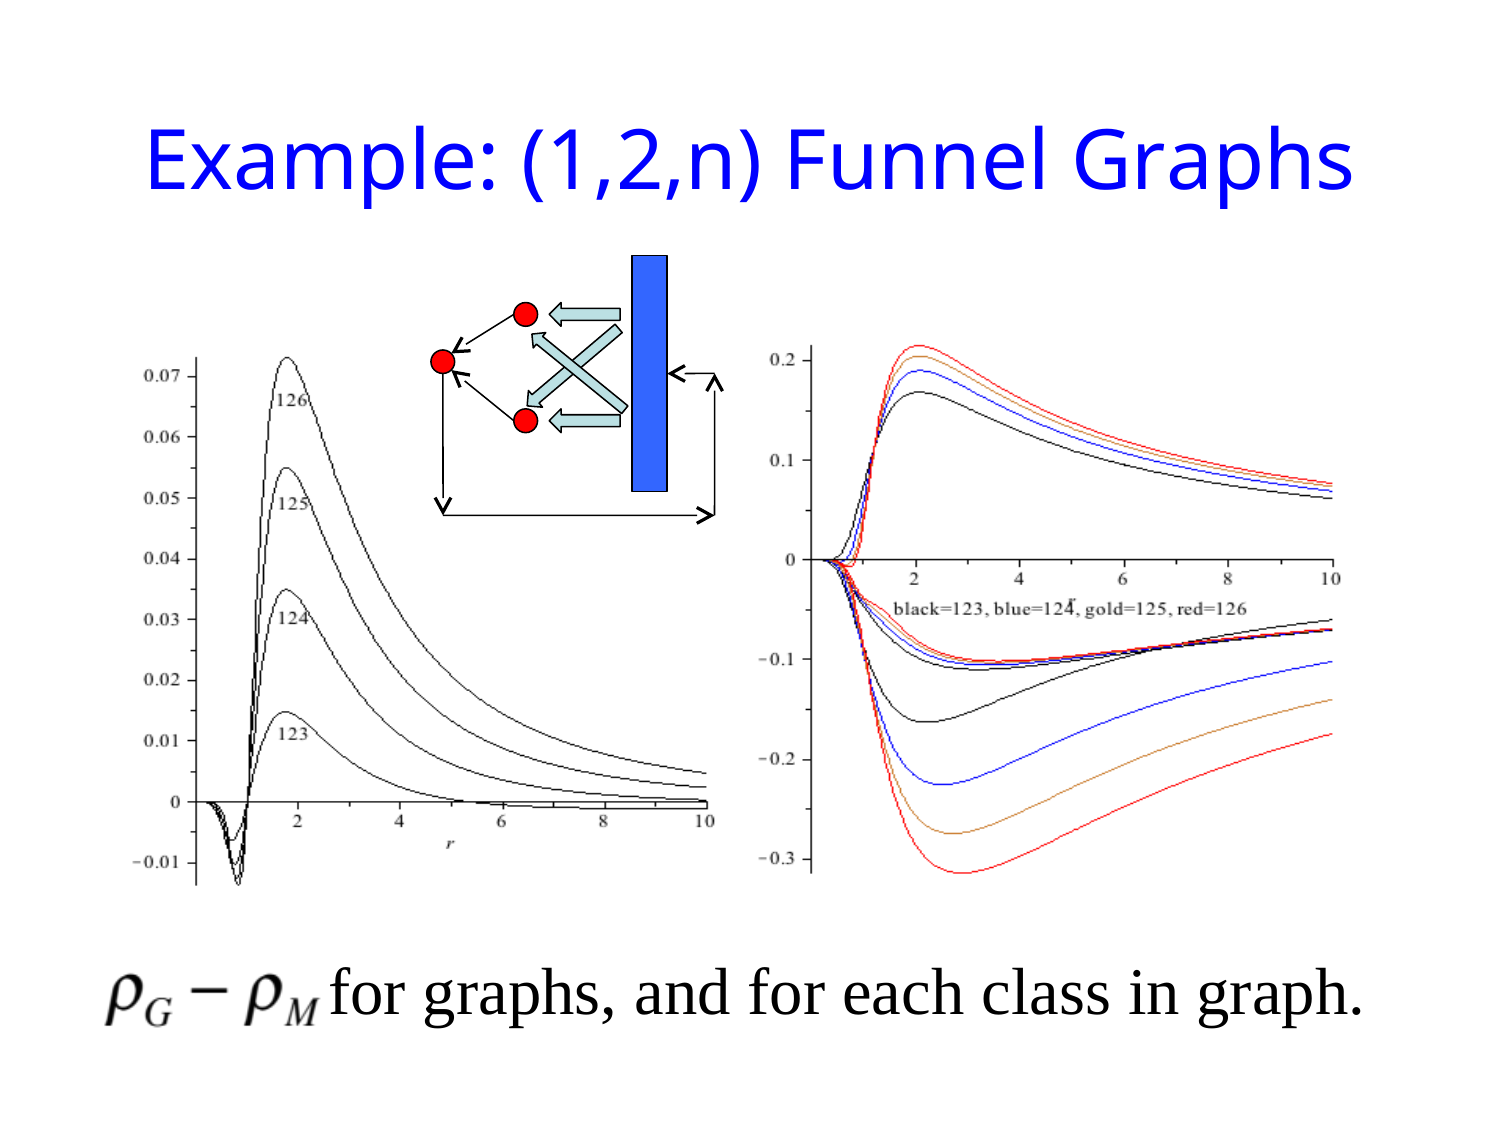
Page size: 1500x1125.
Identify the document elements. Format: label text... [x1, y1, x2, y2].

text_box [513, 302, 538, 327]
text_box for graphs, and for each class in graph. [88, 940, 1424, 1036]
text_box [527, 324, 628, 433]
picture [560, 349, 584, 359]
text_box [631, 255, 668, 492]
text_box [430, 349, 455, 374]
title Example: (1,2,n) Funnel Graphs [112, 62, 1388, 250]
text_box [513, 408, 538, 433]
chart [100, 952, 324, 1028]
picture [100, 337, 1353, 894]
text_box [549, 302, 621, 327]
